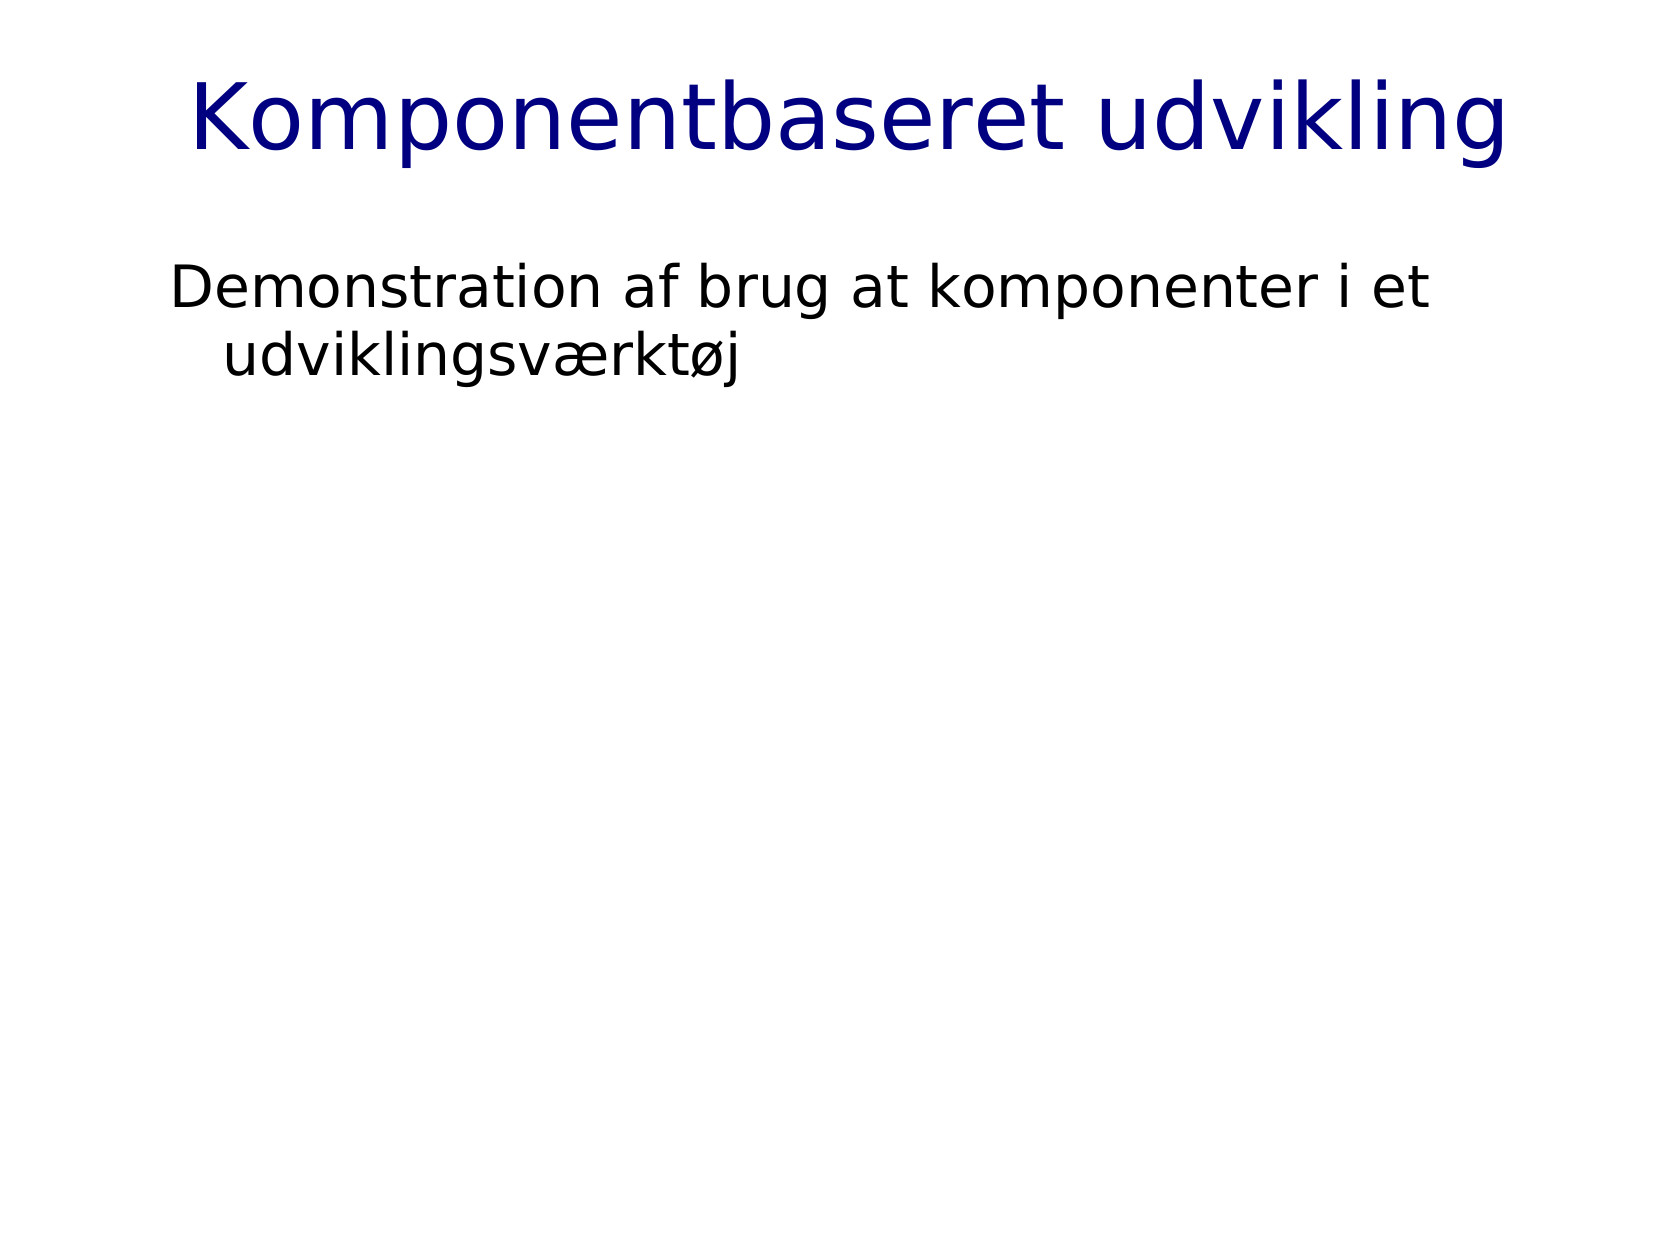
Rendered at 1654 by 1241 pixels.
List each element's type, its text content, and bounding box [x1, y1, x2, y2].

title Komponentbaseret udvikling [156, 14, 1534, 222]
list Demonstration af brug at komponenter i et udviklingsværktøj [151, 253, 1532, 1154]
